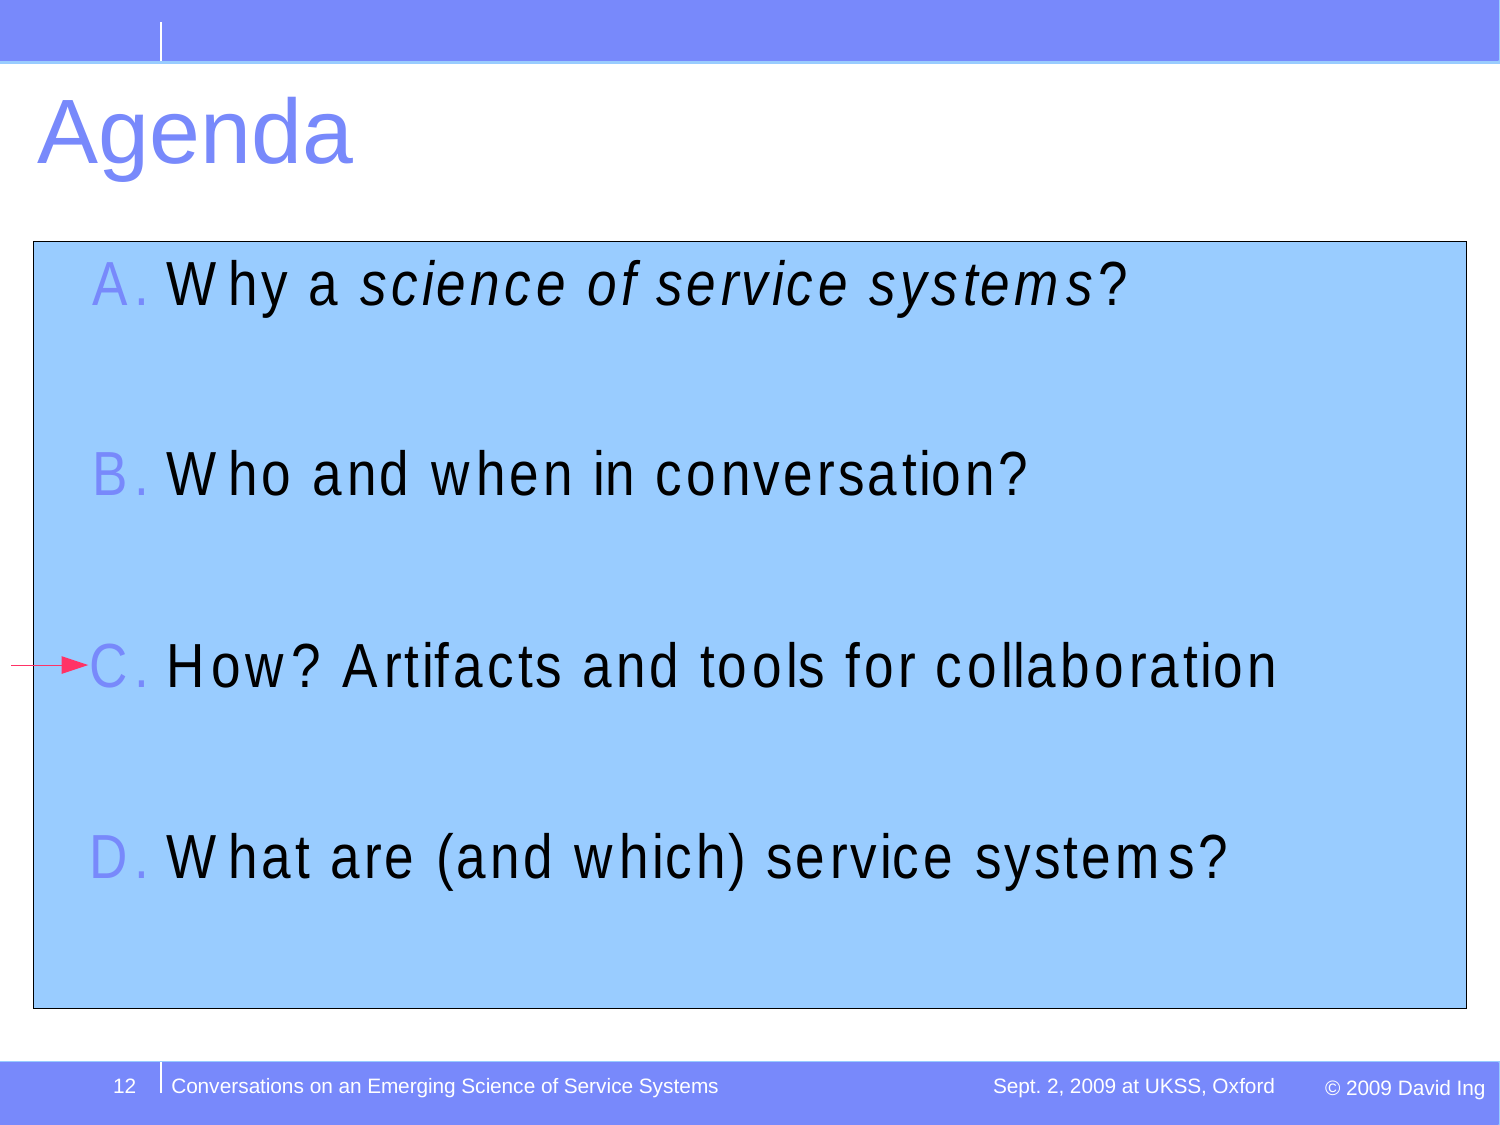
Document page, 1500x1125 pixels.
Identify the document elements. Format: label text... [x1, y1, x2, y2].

chart [33, 241, 1467, 1009]
title Agenda [37, 89, 1463, 205]
